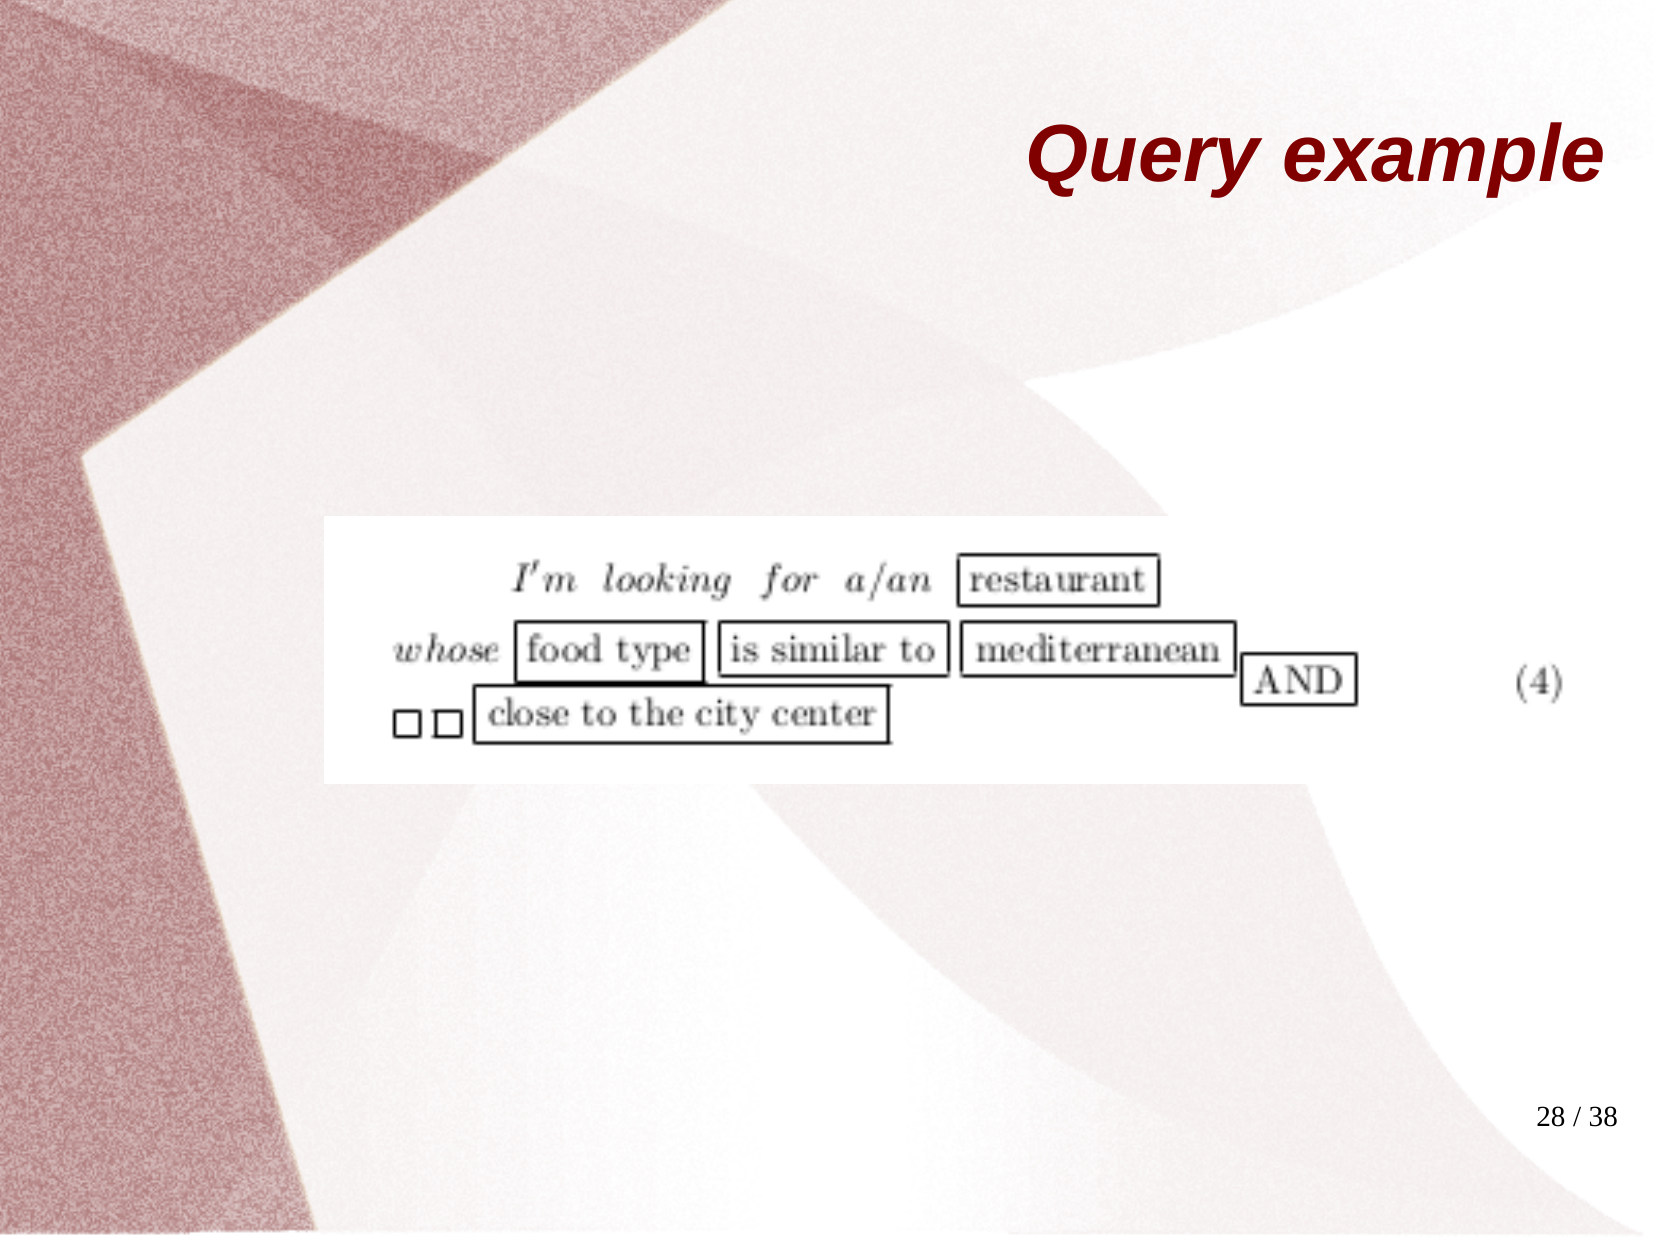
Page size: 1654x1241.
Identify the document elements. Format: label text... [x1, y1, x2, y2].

picture [0, 0, 1654, 1241]
title Query example [596, 49, 1607, 257]
